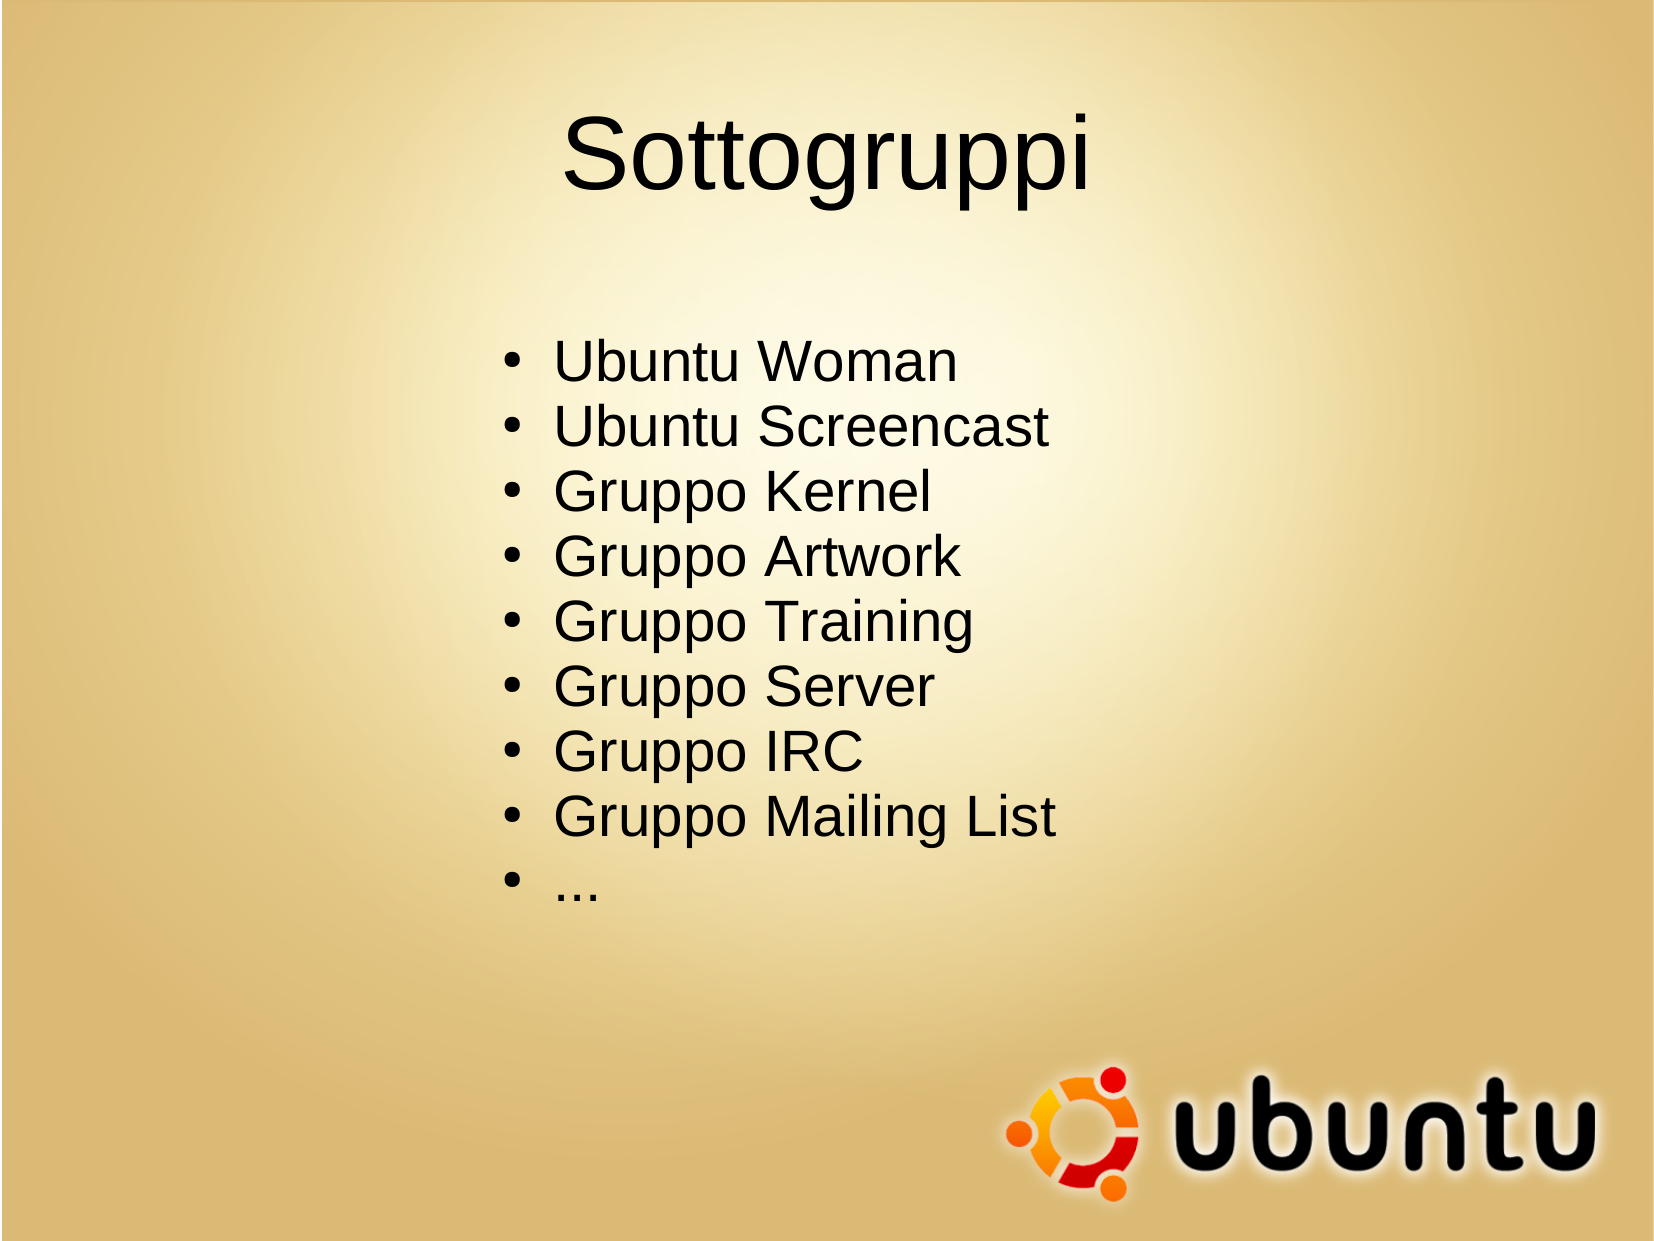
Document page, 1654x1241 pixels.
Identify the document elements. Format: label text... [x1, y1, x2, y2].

picture [2, 0, 1654, 1241]
title Sottogruppi [82, 49, 1571, 257]
subtitle Ubuntu Woman Ubuntu Screencast Gruppo Kernel Gruppo Artwork Gruppo Training Gruppo Server Gruppo IRC Gruppo Mailing List ... [466, 294, 1270, 948]
